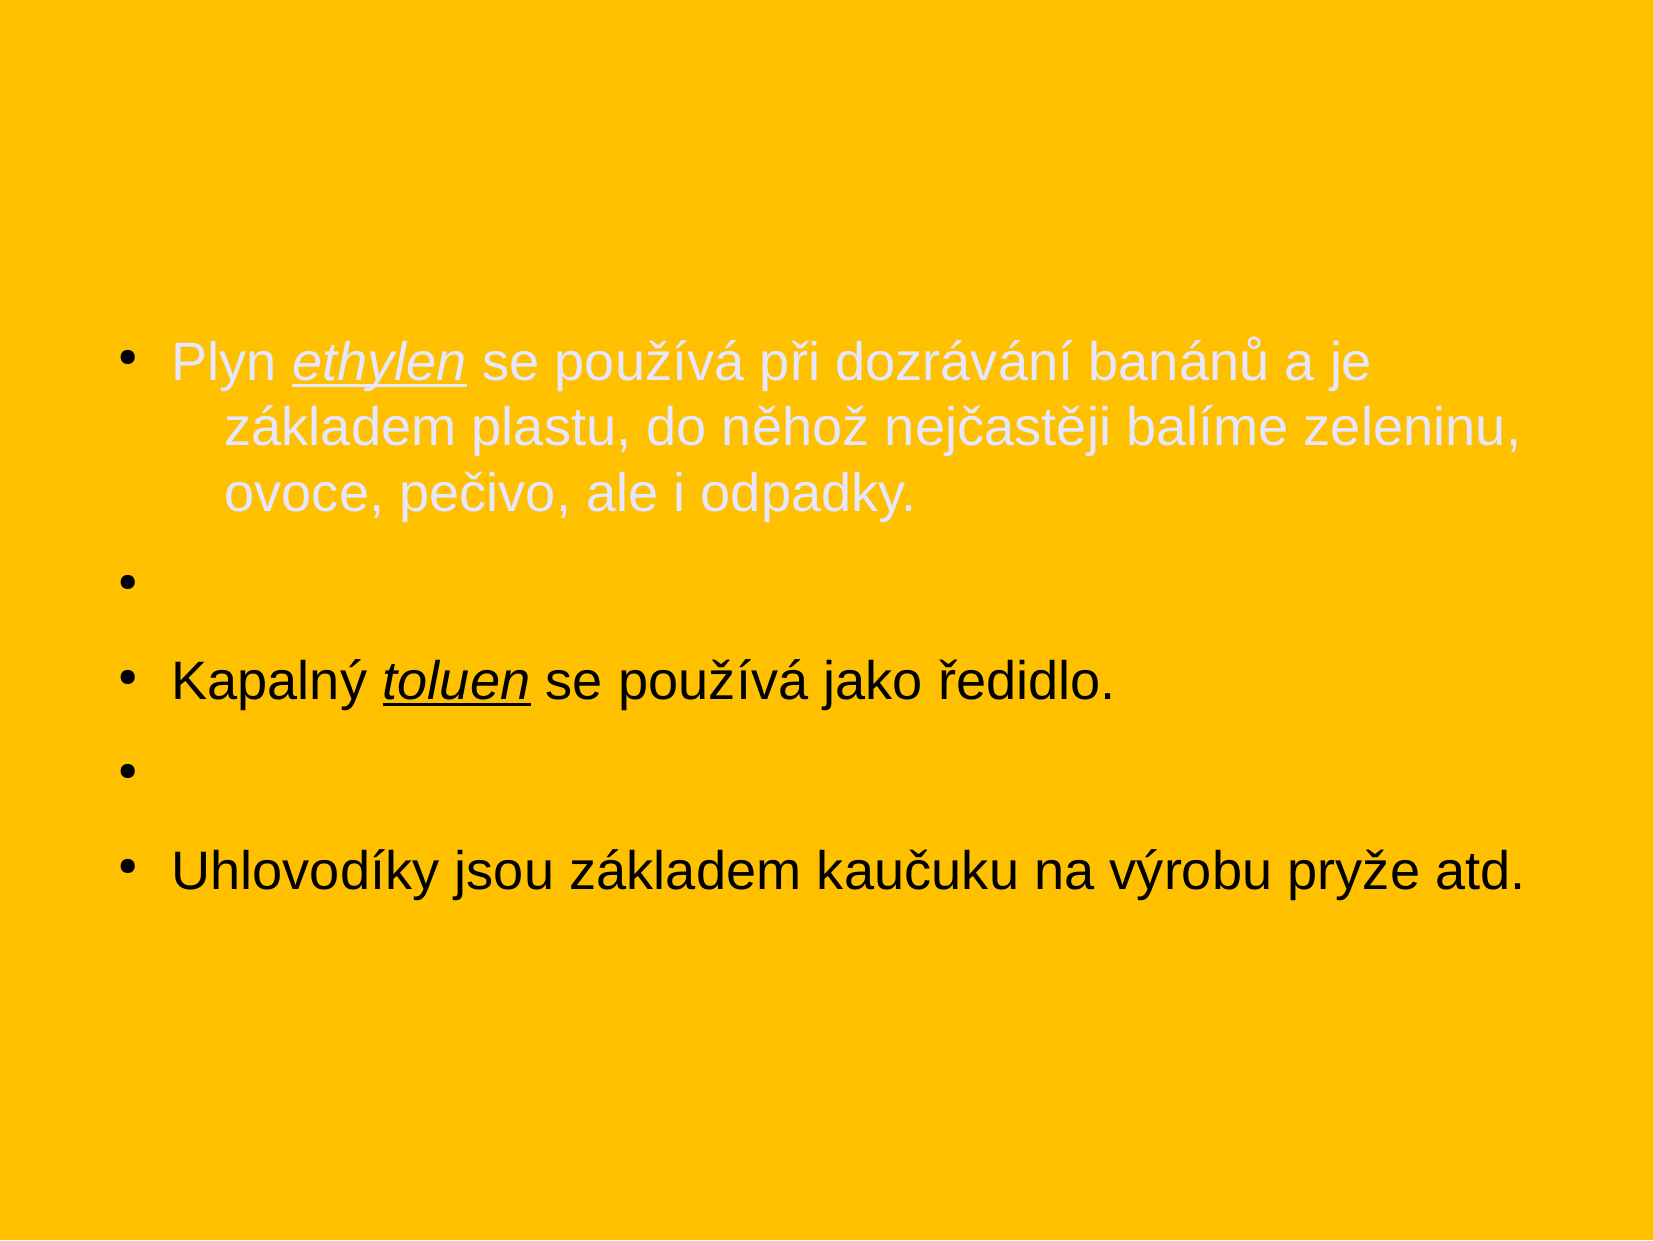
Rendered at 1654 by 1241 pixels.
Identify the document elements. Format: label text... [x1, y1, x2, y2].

list Plyn ethylen se používá při dozrávání banánů a je základem plastu, do něhož nejčastěji balíme zeleninu, ovoce, pečivo, ale i odpadky. Kapalný toluen se používá jako ředidlo. Uhlovodíky jsou základem kaučuku na výrobu pryže atd. [82, 147, 1571, 965]
